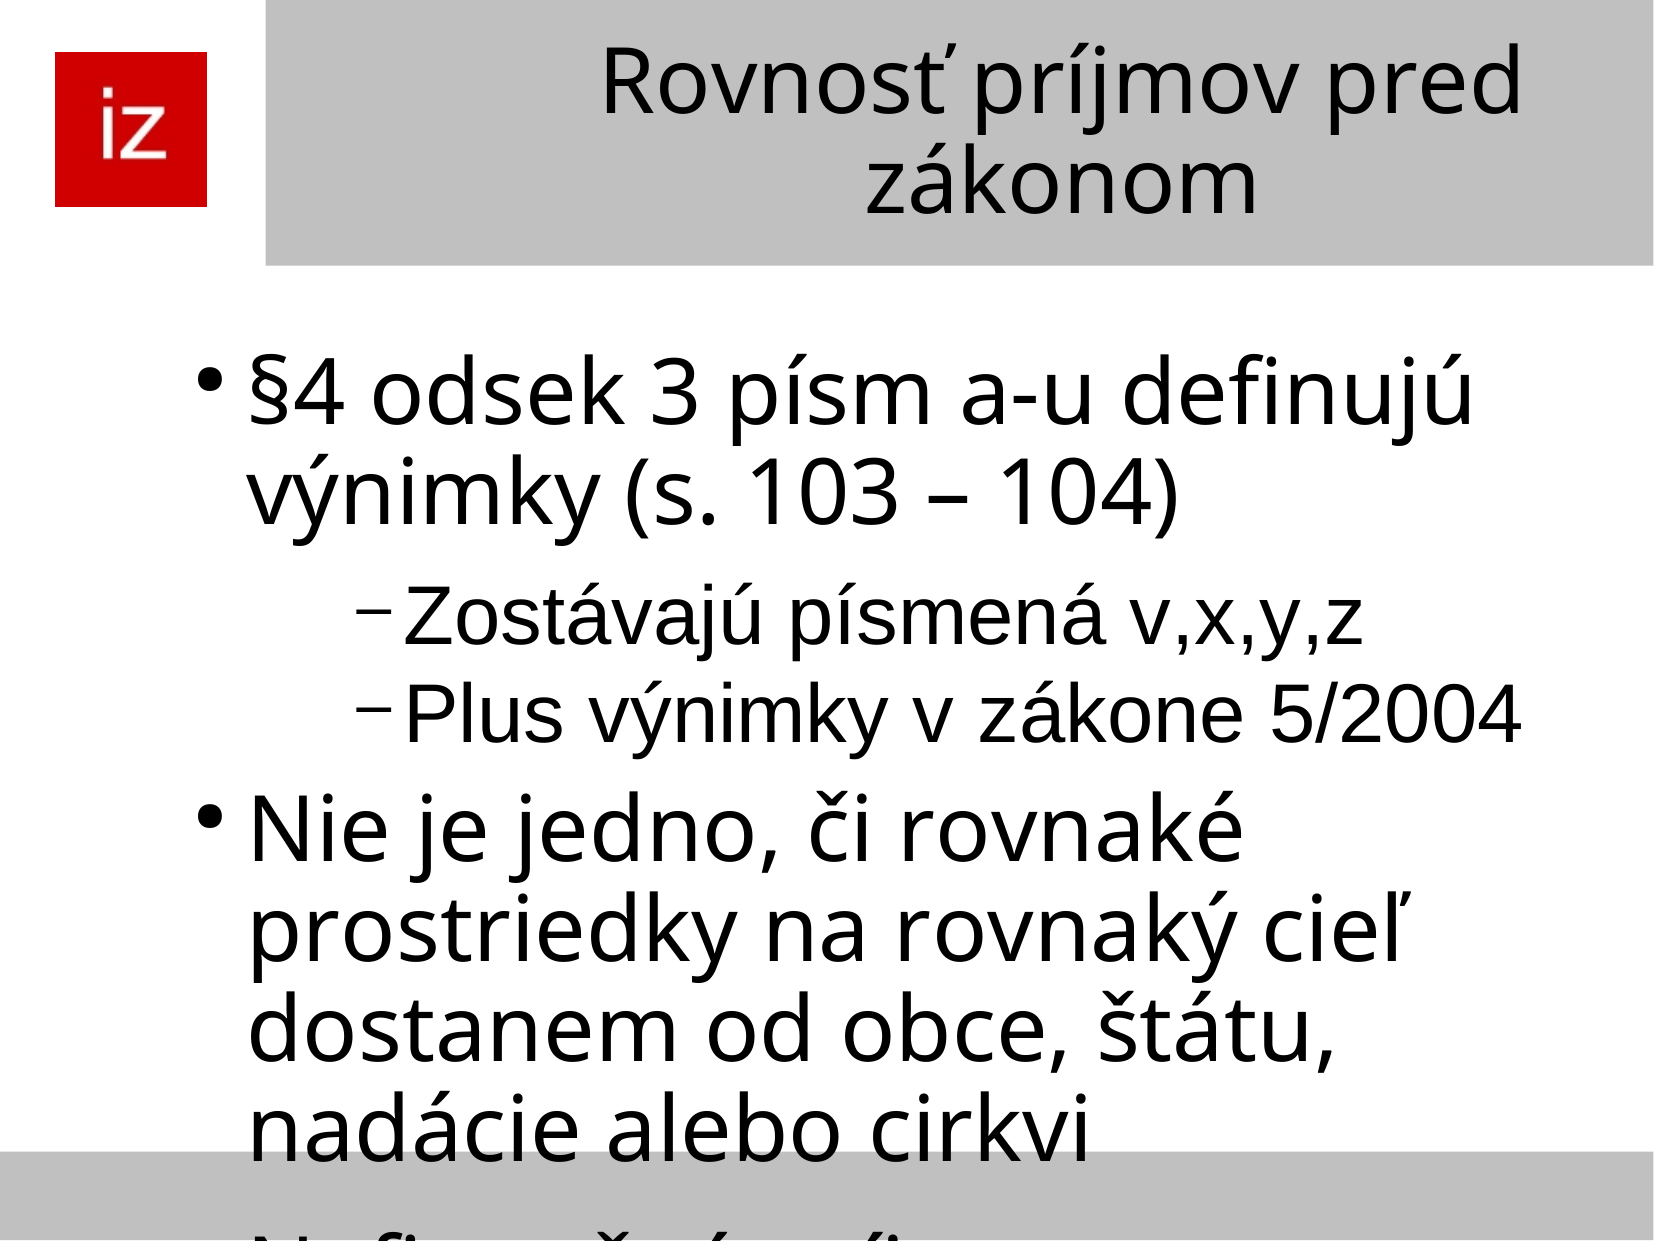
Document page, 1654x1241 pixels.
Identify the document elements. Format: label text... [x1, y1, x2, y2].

title Rovnosť príjmov pred zákonom [561, 29, 1565, 237]
list §4 odsek 3 písm a-u definujú výnimky (s. 103 – 104) Zostávajú písmená v,x,y,z Plus výnimky v zákone 5/2004 Nie je jedno, či rovnaké prostriedky na rovnaký cieľ dostanem od obce, štátu, nadácie alebo cirkvi Nefinančné príjmy [121, 344, 1533, 1211]
picture [55, 52, 207, 207]
